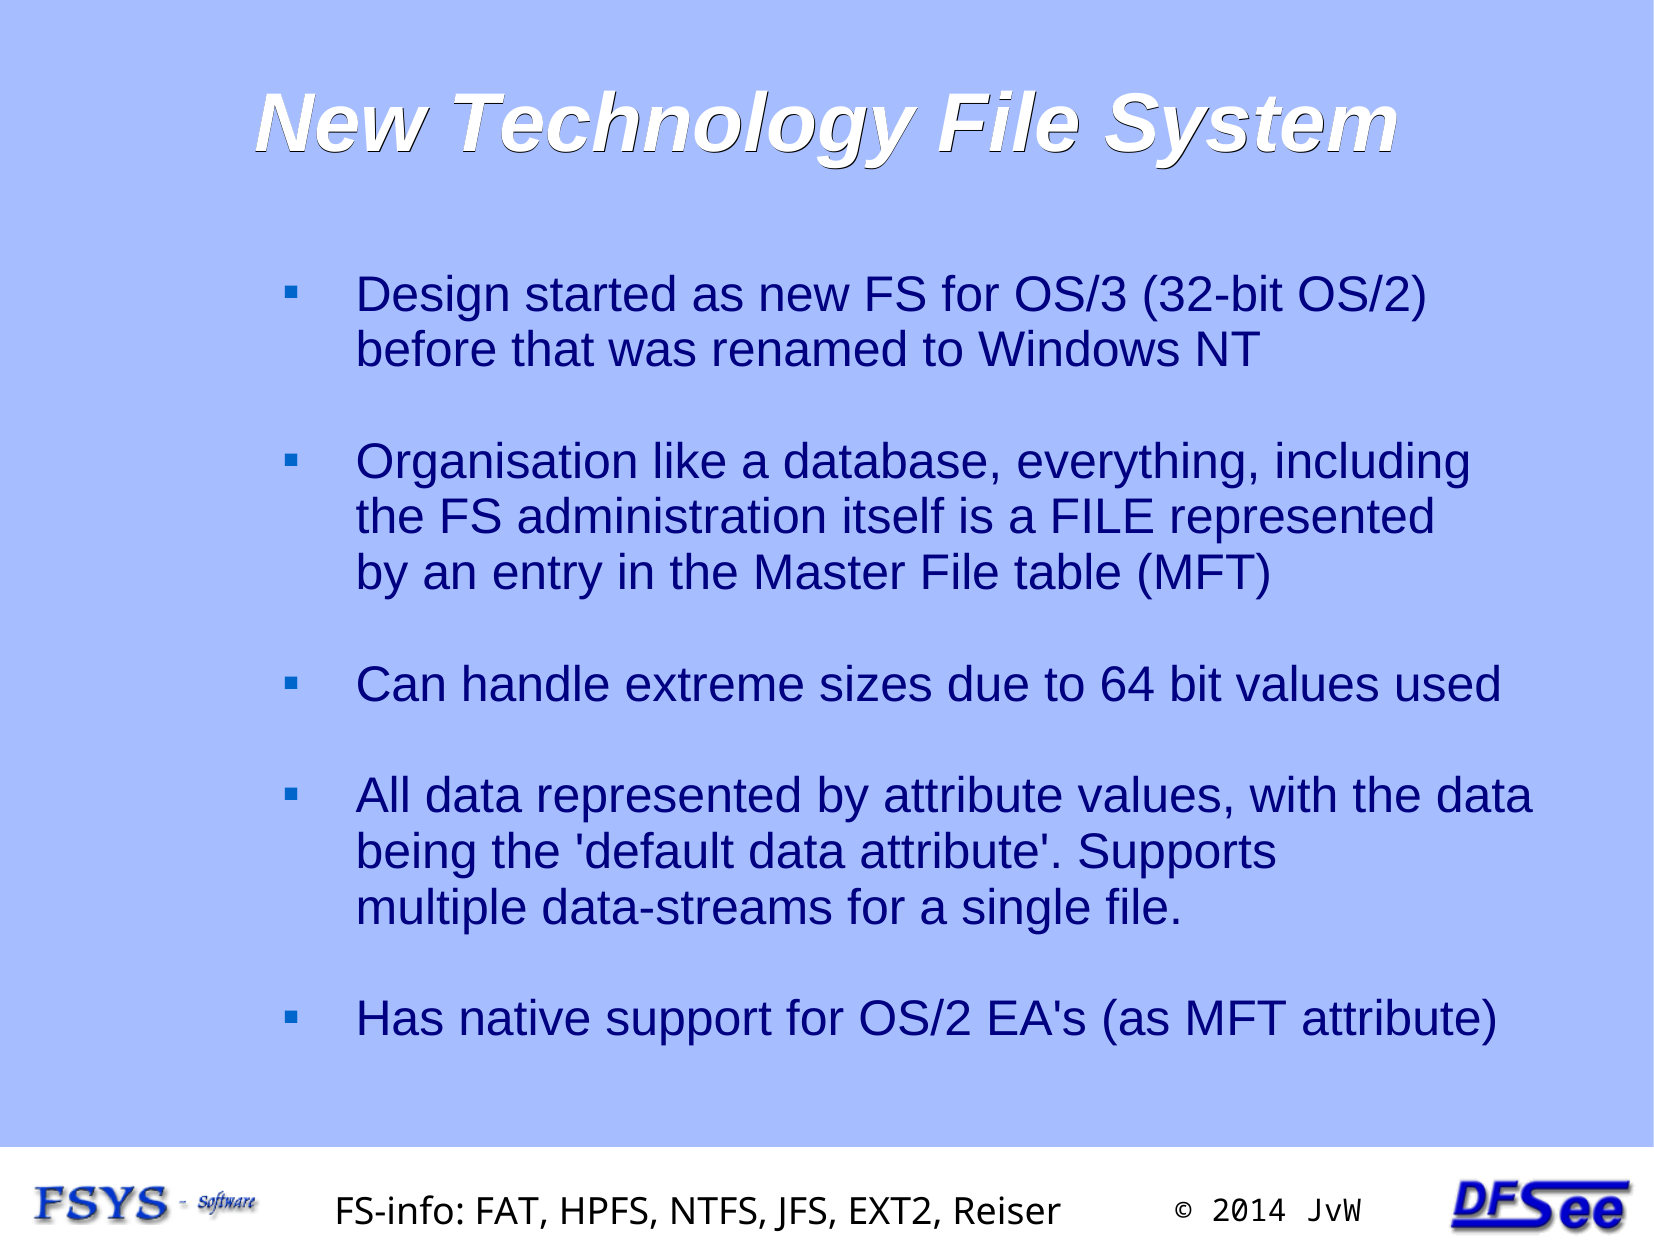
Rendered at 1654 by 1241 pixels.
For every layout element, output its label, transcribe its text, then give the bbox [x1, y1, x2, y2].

picture [29, 1181, 265, 1225]
list Design started as new FS for OS/3 (32-bit OS/2) before that was renamed to Windows NT Organisation like a database, everything, including the FS administration itself is a FILE represented by an entry in the Master File table (MFT) Can handle extreme sizes due to 64 bit values used All data represented by attribute values, with the data being the 'default data attribute'. Supports multiple data-streams for a single file. Has native support for OS/2 EA's (as MFT attribute) [178, 265, 1570, 1147]
title New Technology File System [121, 19, 1534, 227]
picture [1446, 1177, 1635, 1241]
